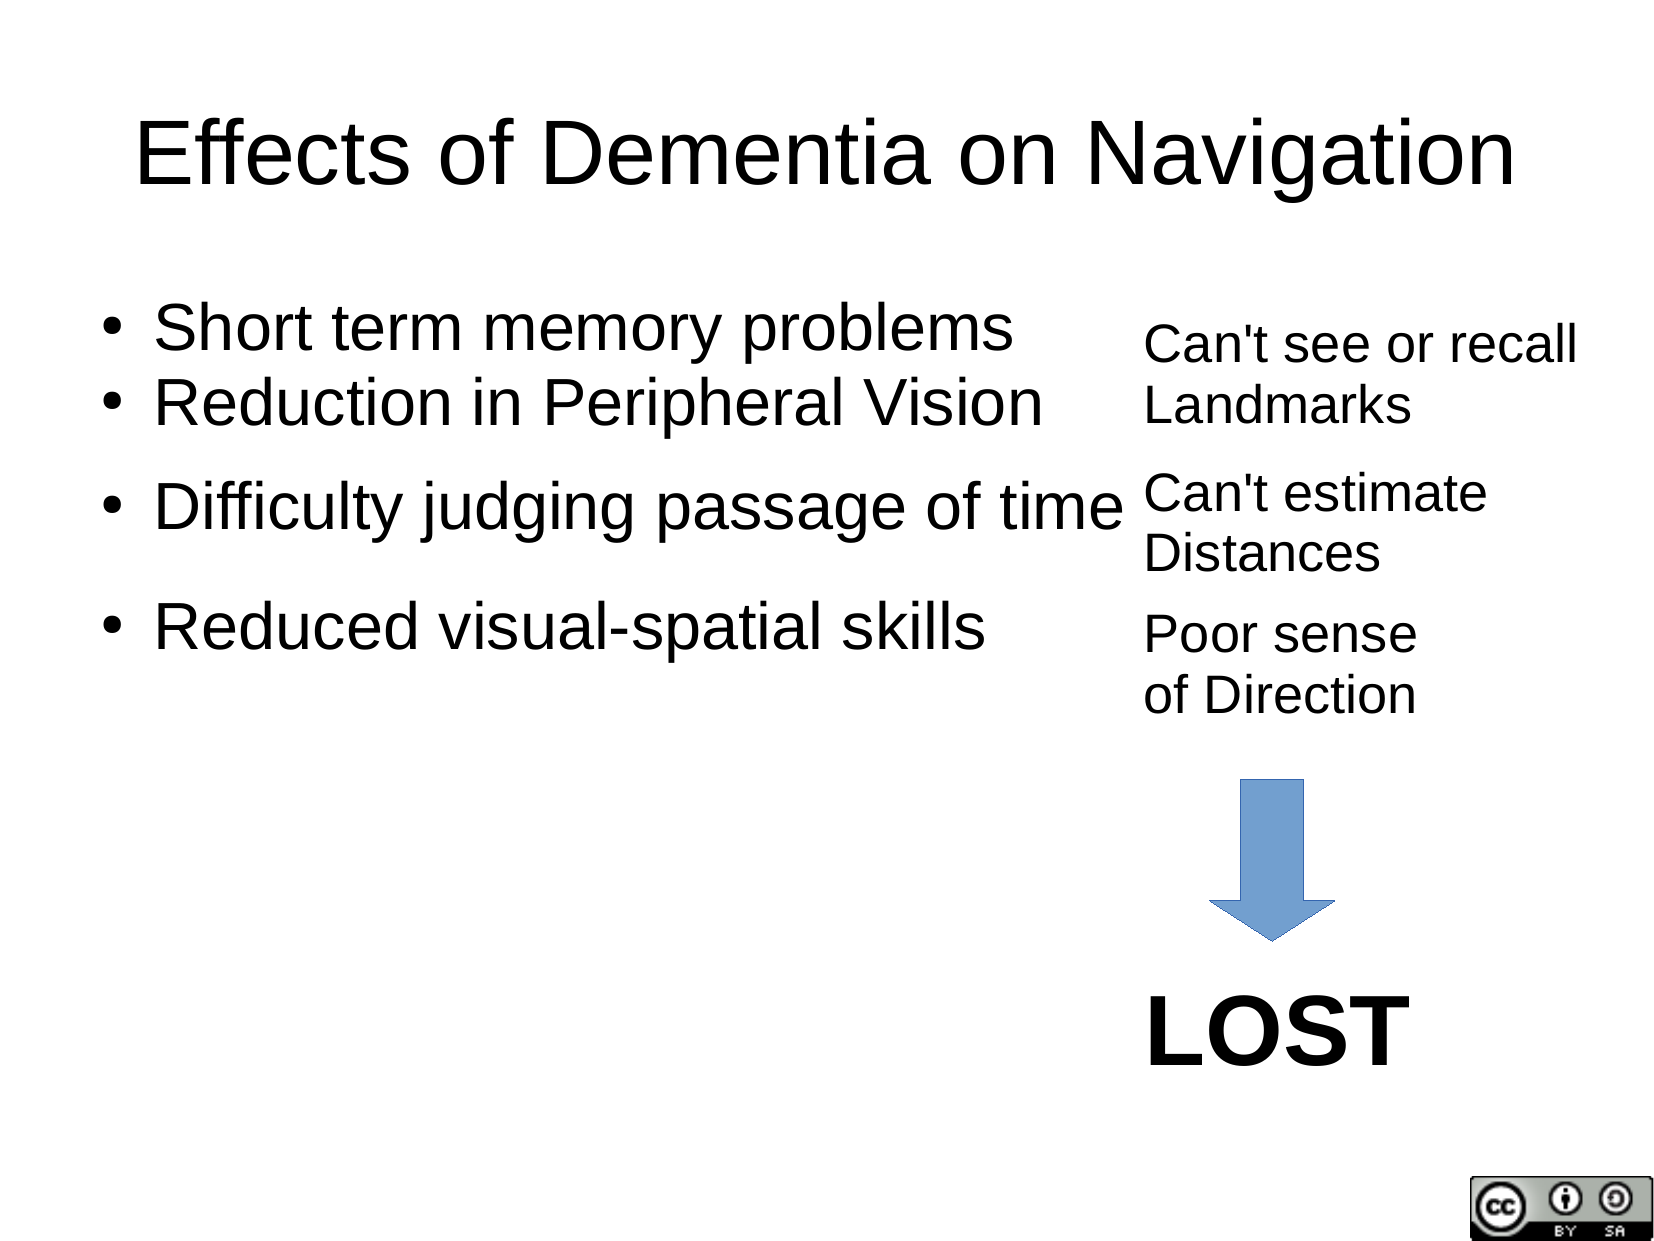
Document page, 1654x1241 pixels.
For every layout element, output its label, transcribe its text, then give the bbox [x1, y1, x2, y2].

picture [1470, 1176, 1654, 1241]
title Effects of Dementia on Navigation [82, 49, 1571, 257]
text_box Can't see or recall Landmarks [1129, 306, 1595, 443]
text_box [1209, 779, 1335, 942]
text_box LOST [1129, 967, 1426, 1094]
text_box Can't estimate Distances [1129, 454, 1520, 591]
list Short term memory problems Reduction in Peripheral Vision Difficulty judging passage of time Reduced visual-spatial skills [82, 290, 1571, 1010]
text_box Poor sense of Direction [1129, 596, 1434, 733]
